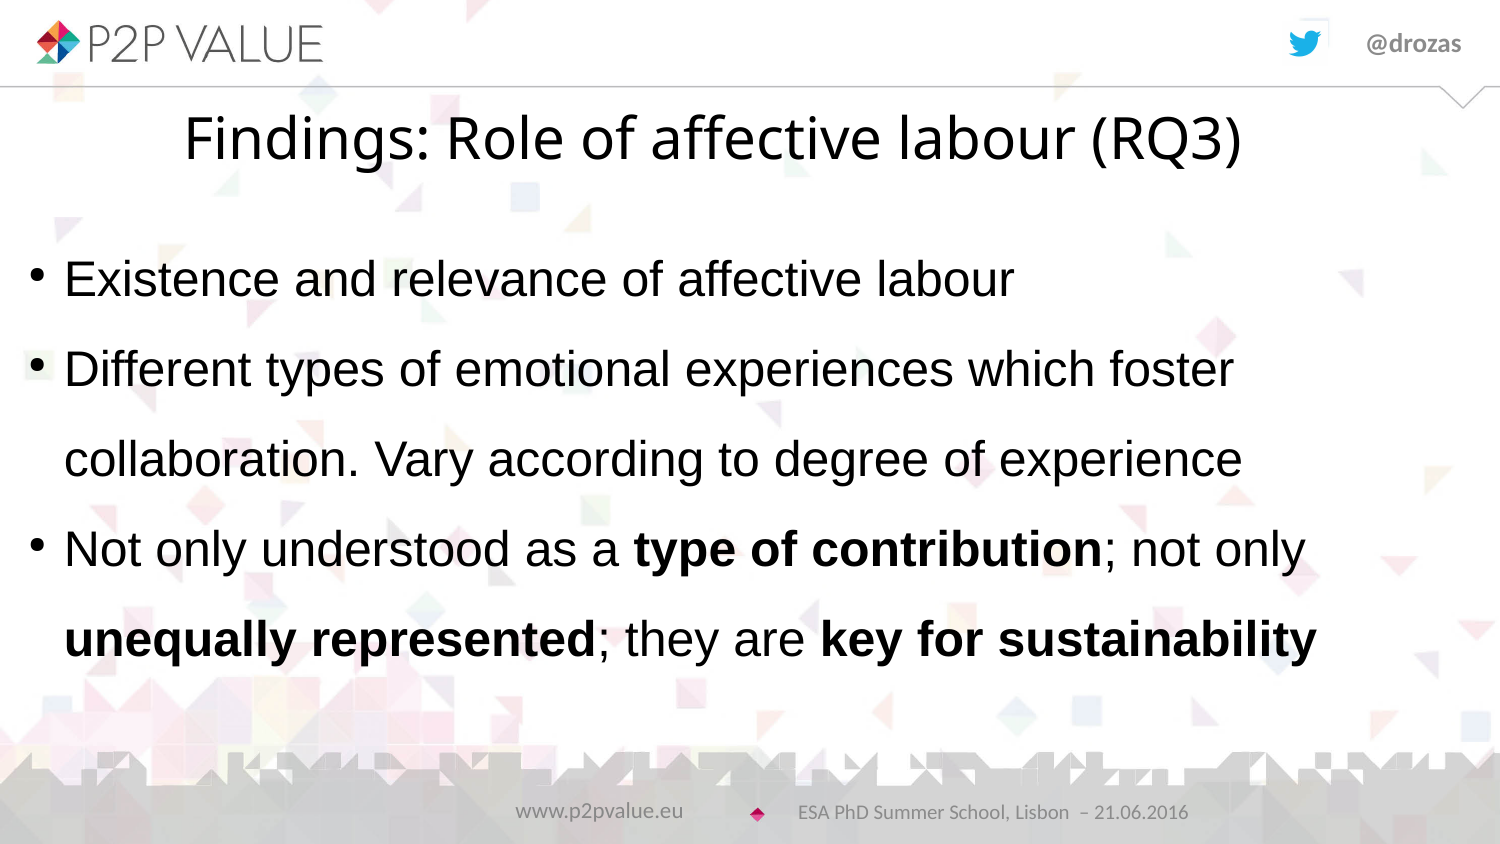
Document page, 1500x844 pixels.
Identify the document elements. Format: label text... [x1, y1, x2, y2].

title Findings: Role of affective labour (RQ3) [60, 92, 1366, 181]
text_box ESA PhD Summer School, Lisbon – 21.06.2016 [784, 788, 1477, 834]
text_box www.p2pvalue.eu [509, 789, 728, 829]
text_box @drozas [1305, 11, 1481, 72]
subtitle Existence and relevance of affective labour Different types of emotional experiences which foster collaboration. Vary according to degree of experience Not only understood as a type of contribution; not only unequally represented; they are key for sustainability [15, 210, 1496, 766]
picture [0, 0, 1500, 844]
